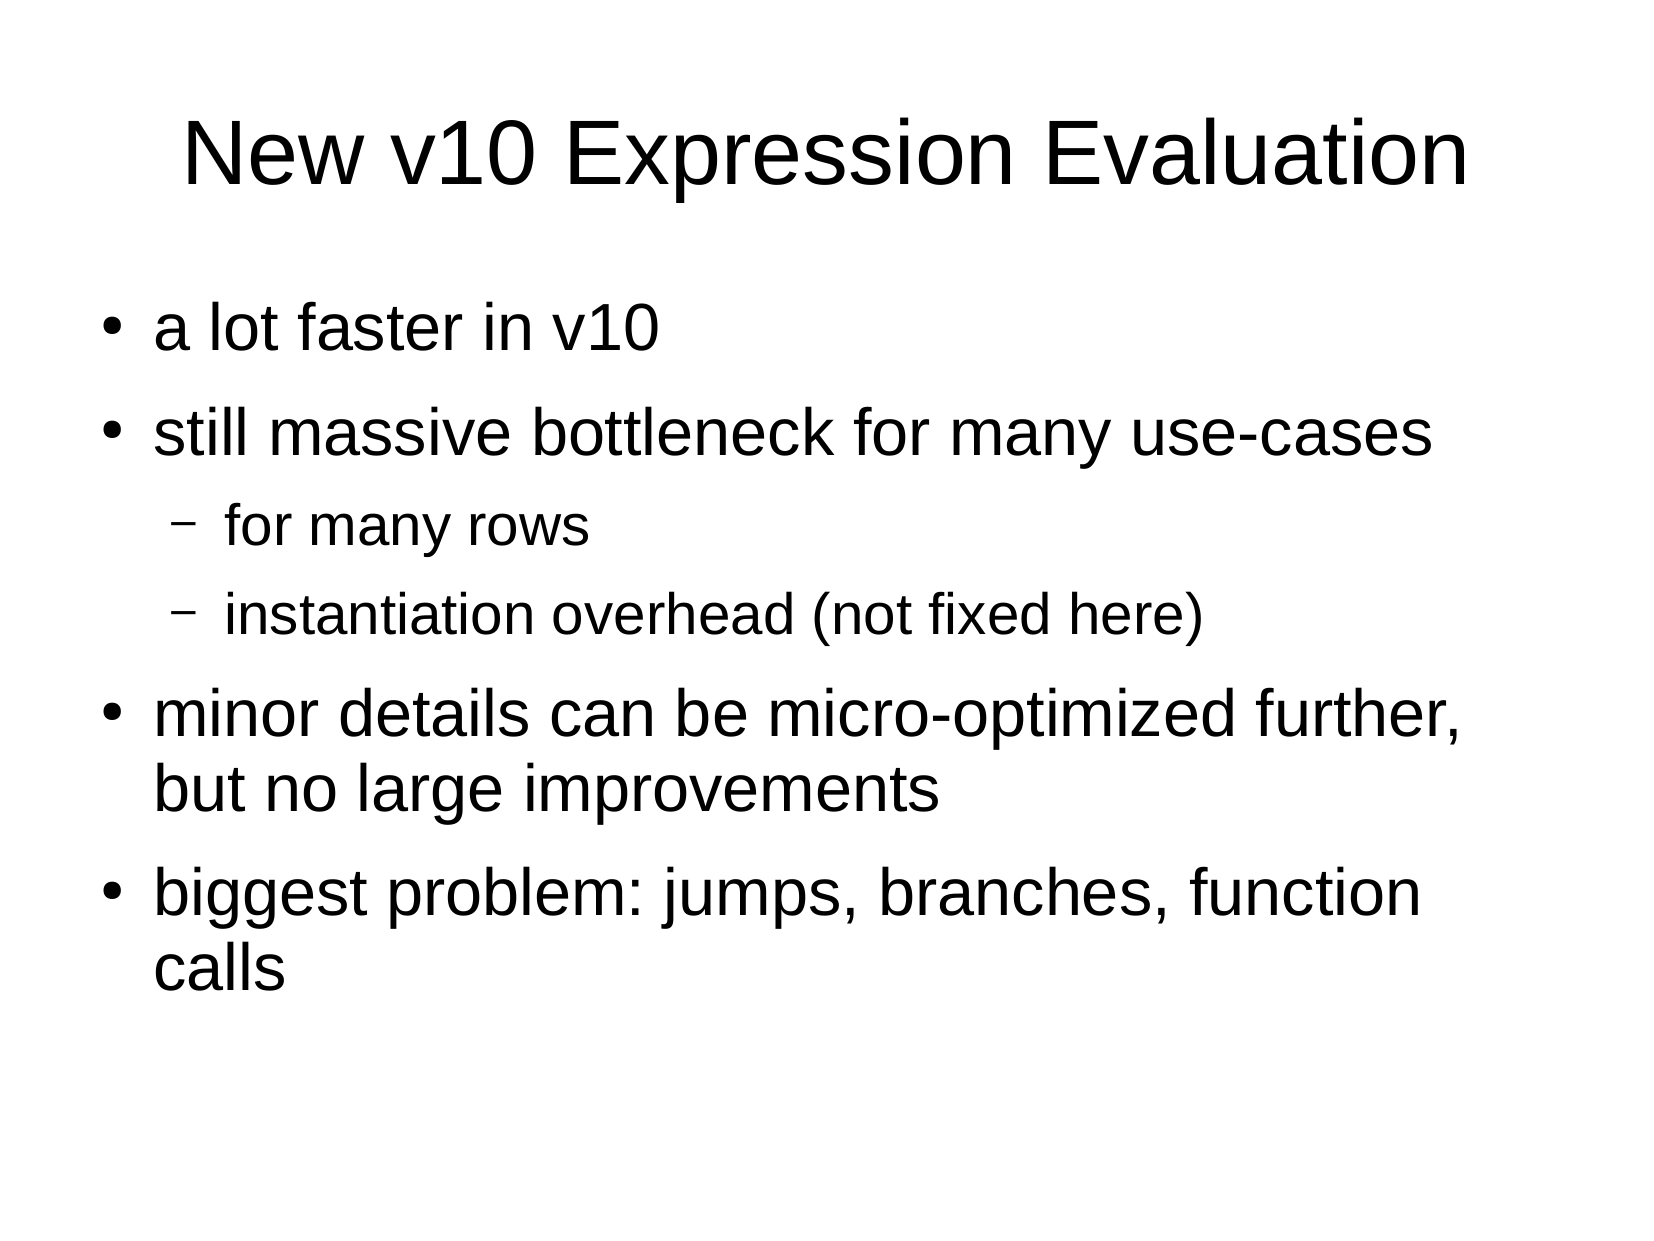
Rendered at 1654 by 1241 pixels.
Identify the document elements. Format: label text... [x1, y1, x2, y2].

list a lot faster in v10 still massive bottleneck for many use-cases for many rows instantiation overhead (not fixed here) minor details can be micro-optimized further, but no large improvements biggest problem: jumps, branches, function calls [82, 290, 1571, 1010]
title New v10 Expression Evaluation [82, 49, 1571, 257]
